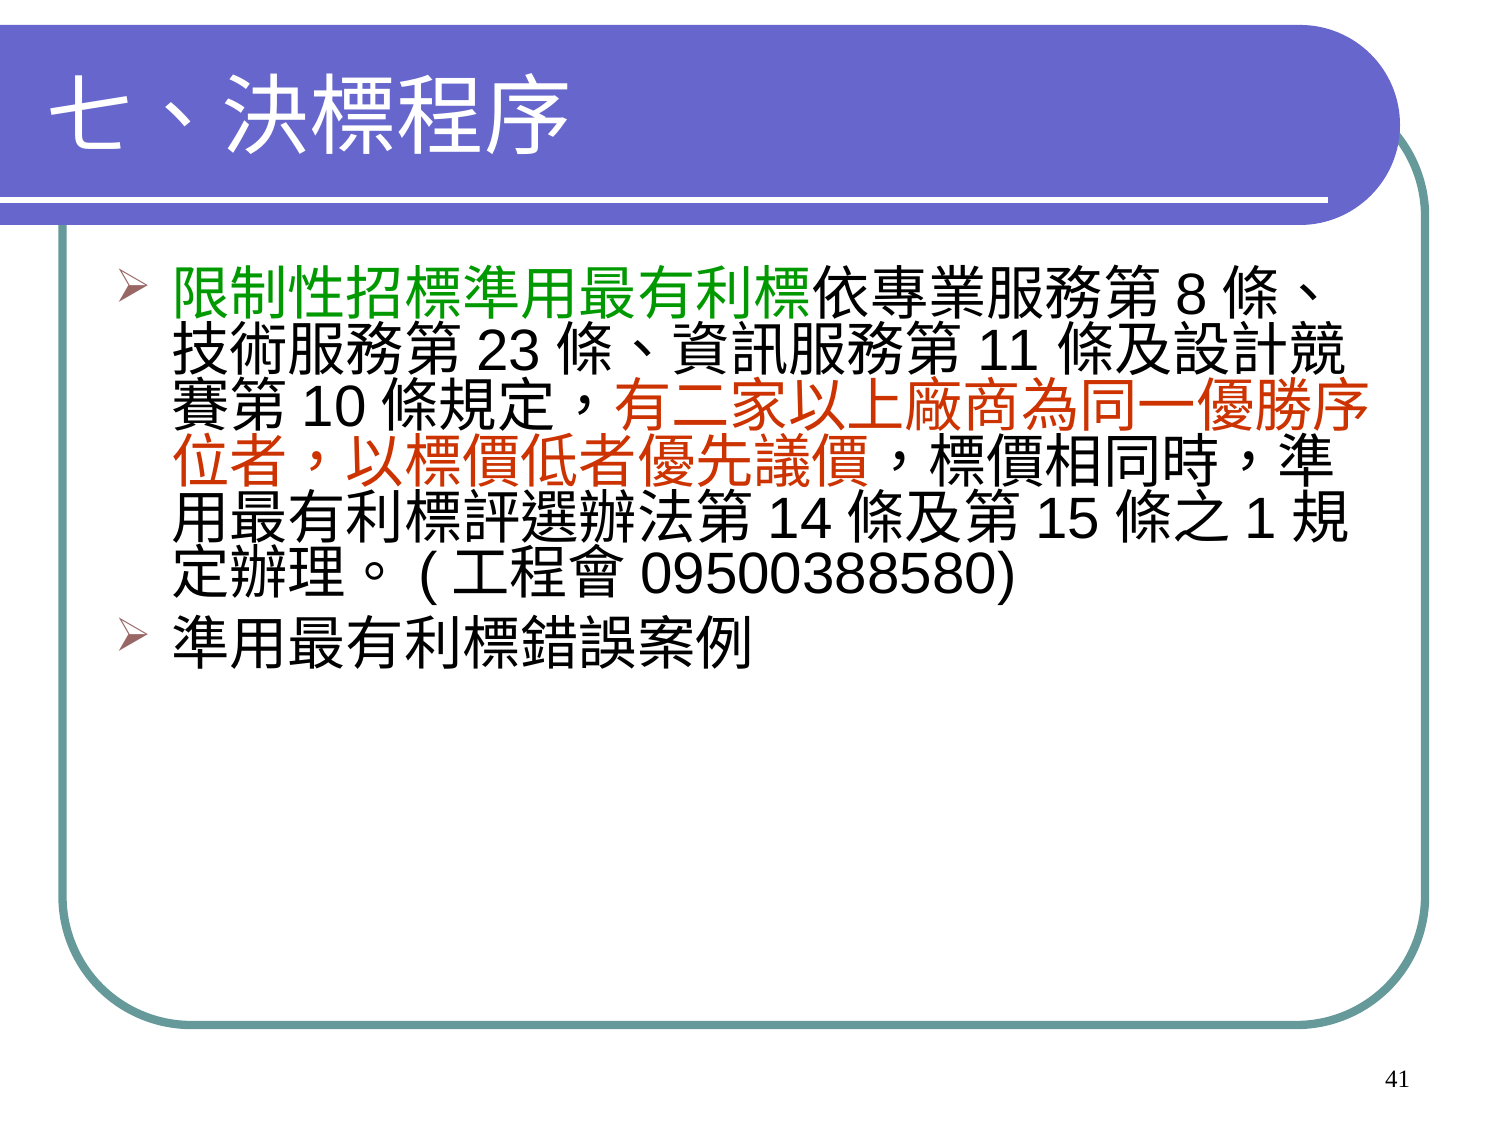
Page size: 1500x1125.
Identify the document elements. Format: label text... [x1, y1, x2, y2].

text_box <編號> [1074, 1025, 1426, 1101]
title 七、決標程序 [31, 37, 1347, 188]
list 限制性招標準用最有利標依專業服務第8條、技術服務第23條、資訊服務第11條及設計競賽第10條規定，有二家以上廠商為同一優勝序位者，以標價低者優先議價，標價相同時，準用最有利標評選辦法第14條及第15條之1規定辦理。(工程會09500388580) 準用最有利標錯誤案例 [99, 262, 1401, 988]
